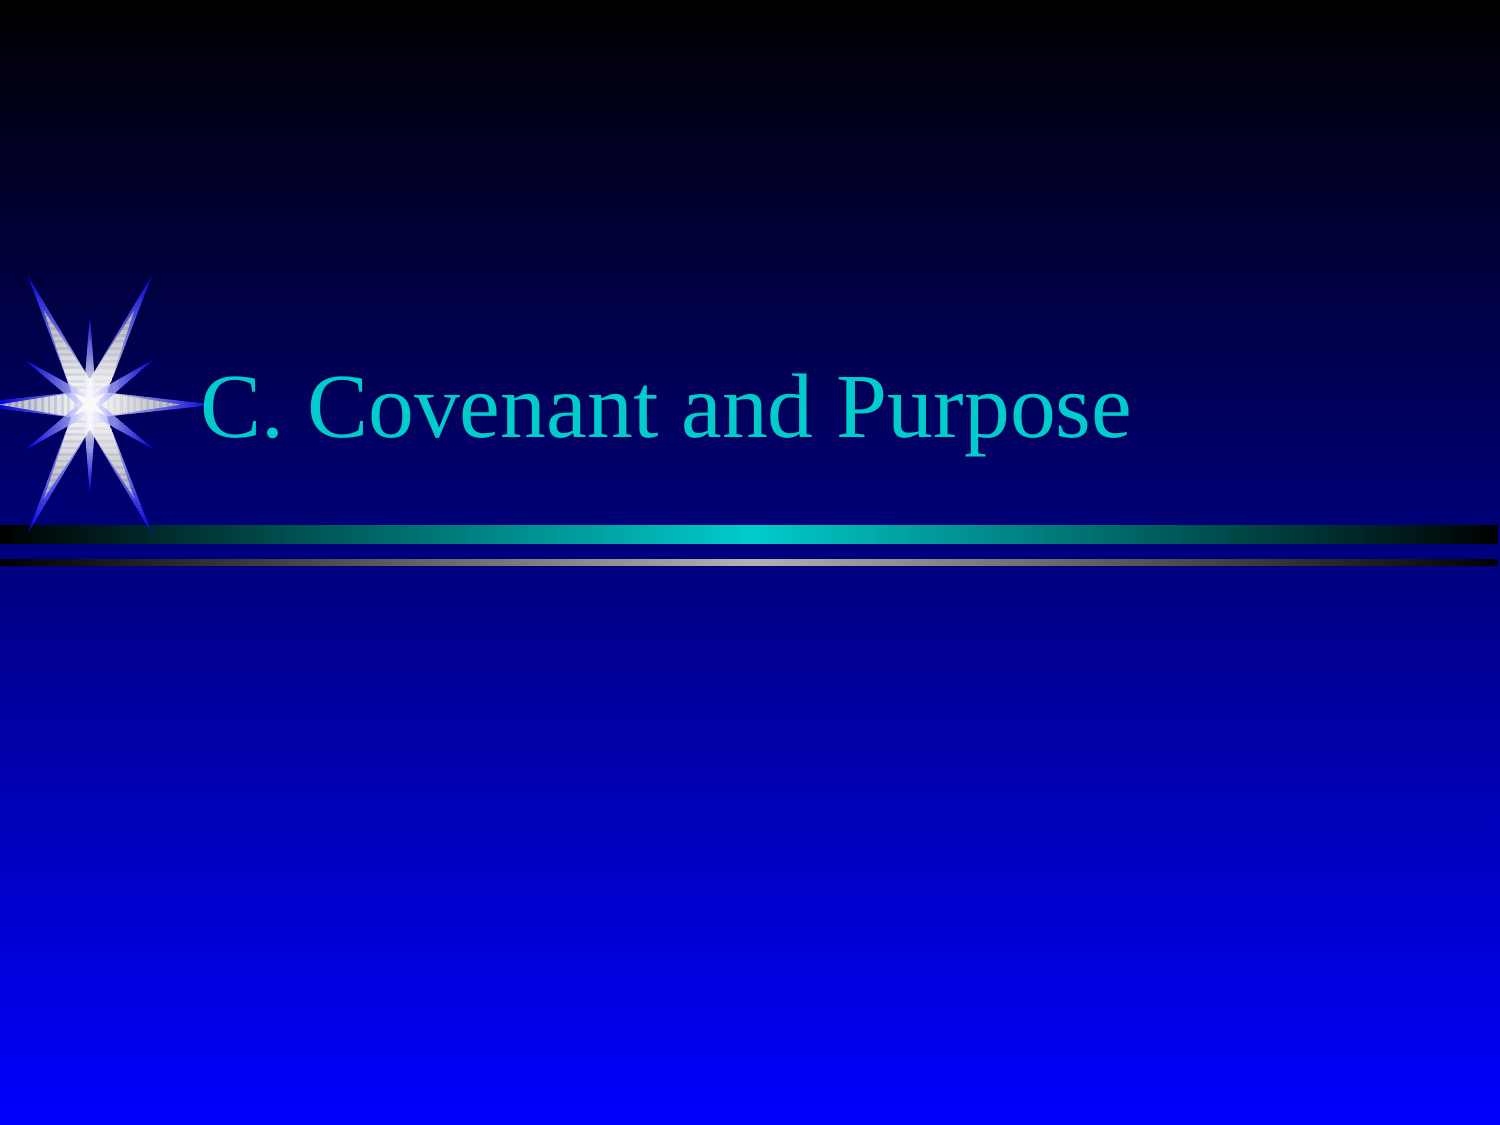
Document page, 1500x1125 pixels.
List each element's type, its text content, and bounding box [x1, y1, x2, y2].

title C. Covenant and Purpose [200, 312, 1476, 501]
